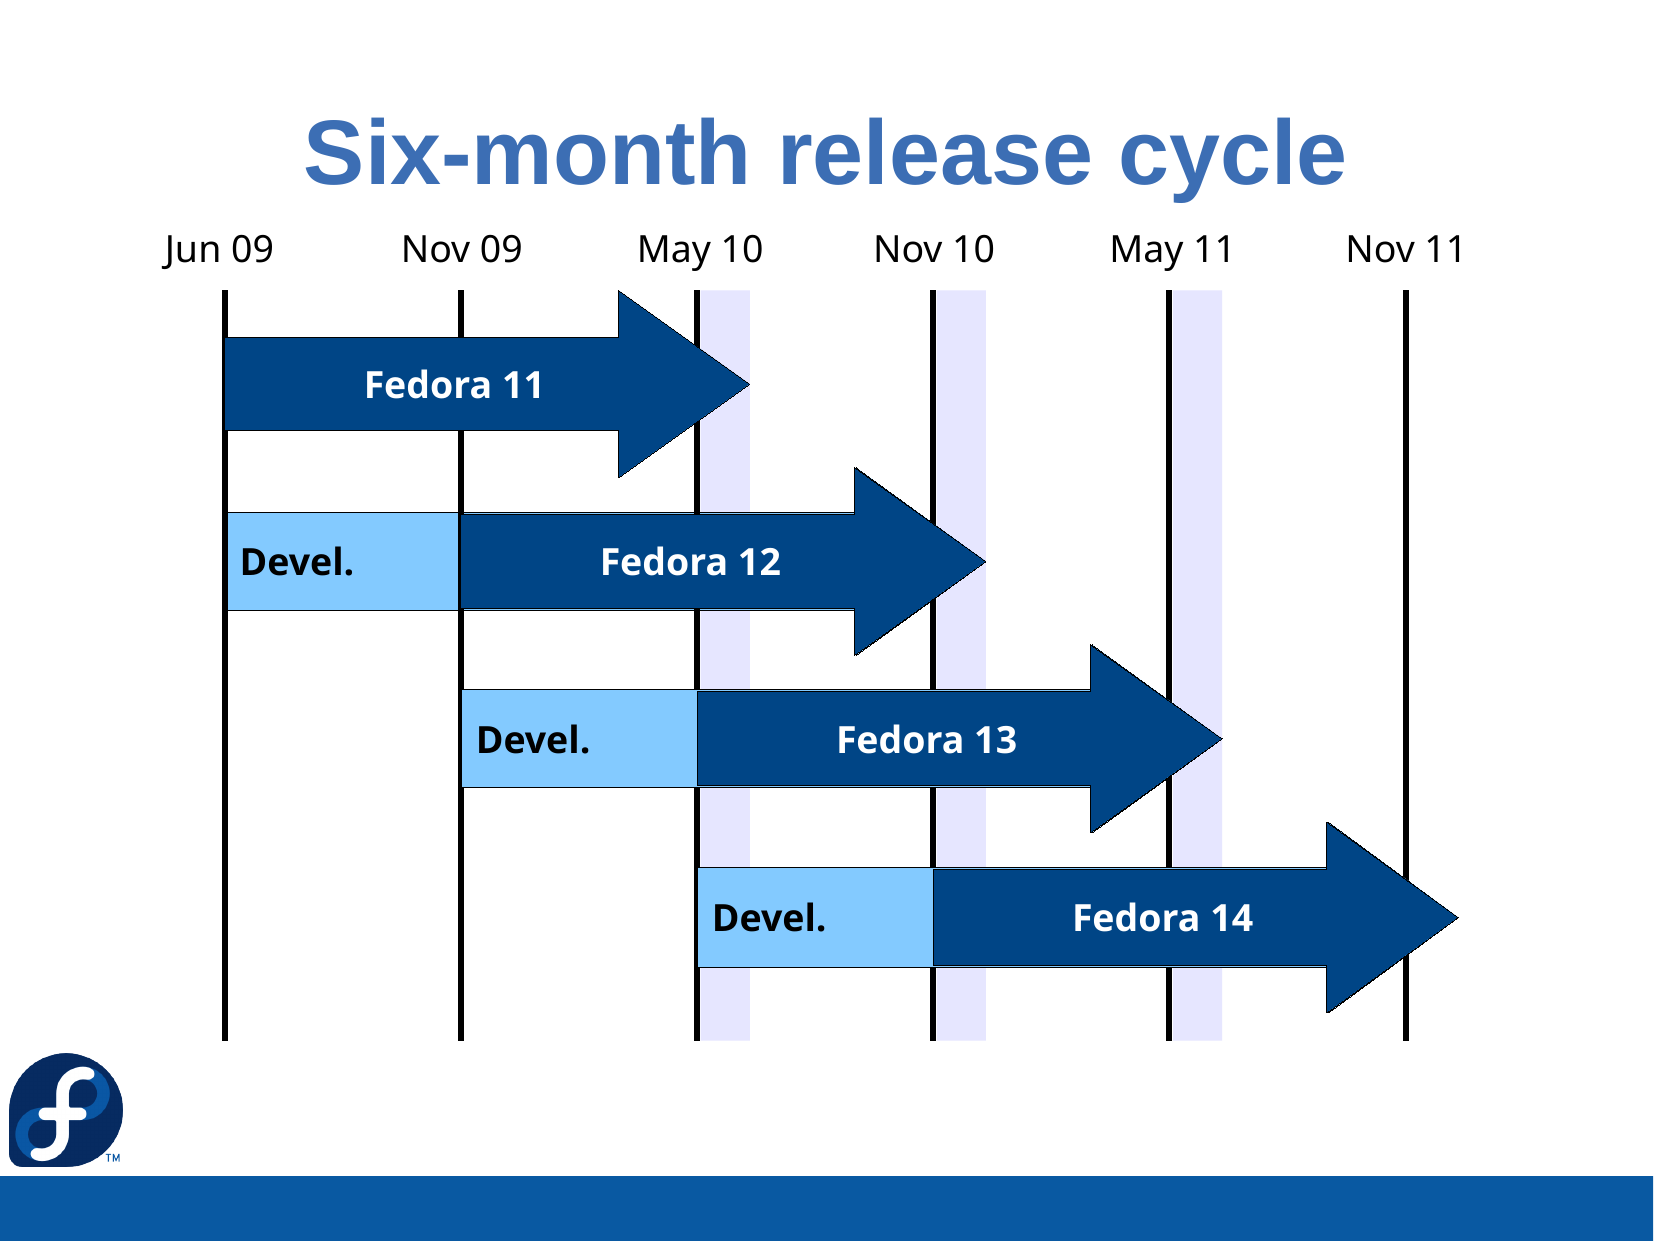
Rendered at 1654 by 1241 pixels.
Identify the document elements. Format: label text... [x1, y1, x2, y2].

text_box Fedora 14 [933, 822, 1459, 1013]
title Six-month release cycle [82, 49, 1571, 257]
text_box [700, 788, 750, 867]
text_box [700, 385, 750, 512]
text_box [700, 290, 750, 383]
text_box [936, 290, 986, 560]
text_box [936, 968, 986, 1041]
text_box [700, 611, 750, 689]
text_box Nov 11 [1330, 215, 1500, 272]
text_box [700, 968, 750, 1041]
text_box [1173, 739, 1223, 867]
picture [0, 1176, 1654, 1241]
text_box [1173, 968, 1223, 1041]
text_box Nov 09 [386, 215, 563, 272]
text_box May 10 [622, 215, 788, 272]
text_box Fedora 11 [224, 290, 750, 478]
picture [9, 1053, 123, 1167]
text_box Fedora 12 [460, 467, 986, 656]
text_box Devel. [697, 867, 1326, 968]
text_box May 11 [1094, 215, 1275, 272]
text_box Nov 10 [858, 215, 1050, 272]
text_box Jun 09 [149, 215, 338, 272]
text_box Fedora 13 [697, 644, 1223, 833]
text_box Devel. [228, 512, 458, 611]
text_box [936, 788, 986, 867]
text_box [1173, 290, 1223, 738]
text_box Devel. [461, 689, 1090, 788]
text_box [936, 563, 986, 689]
